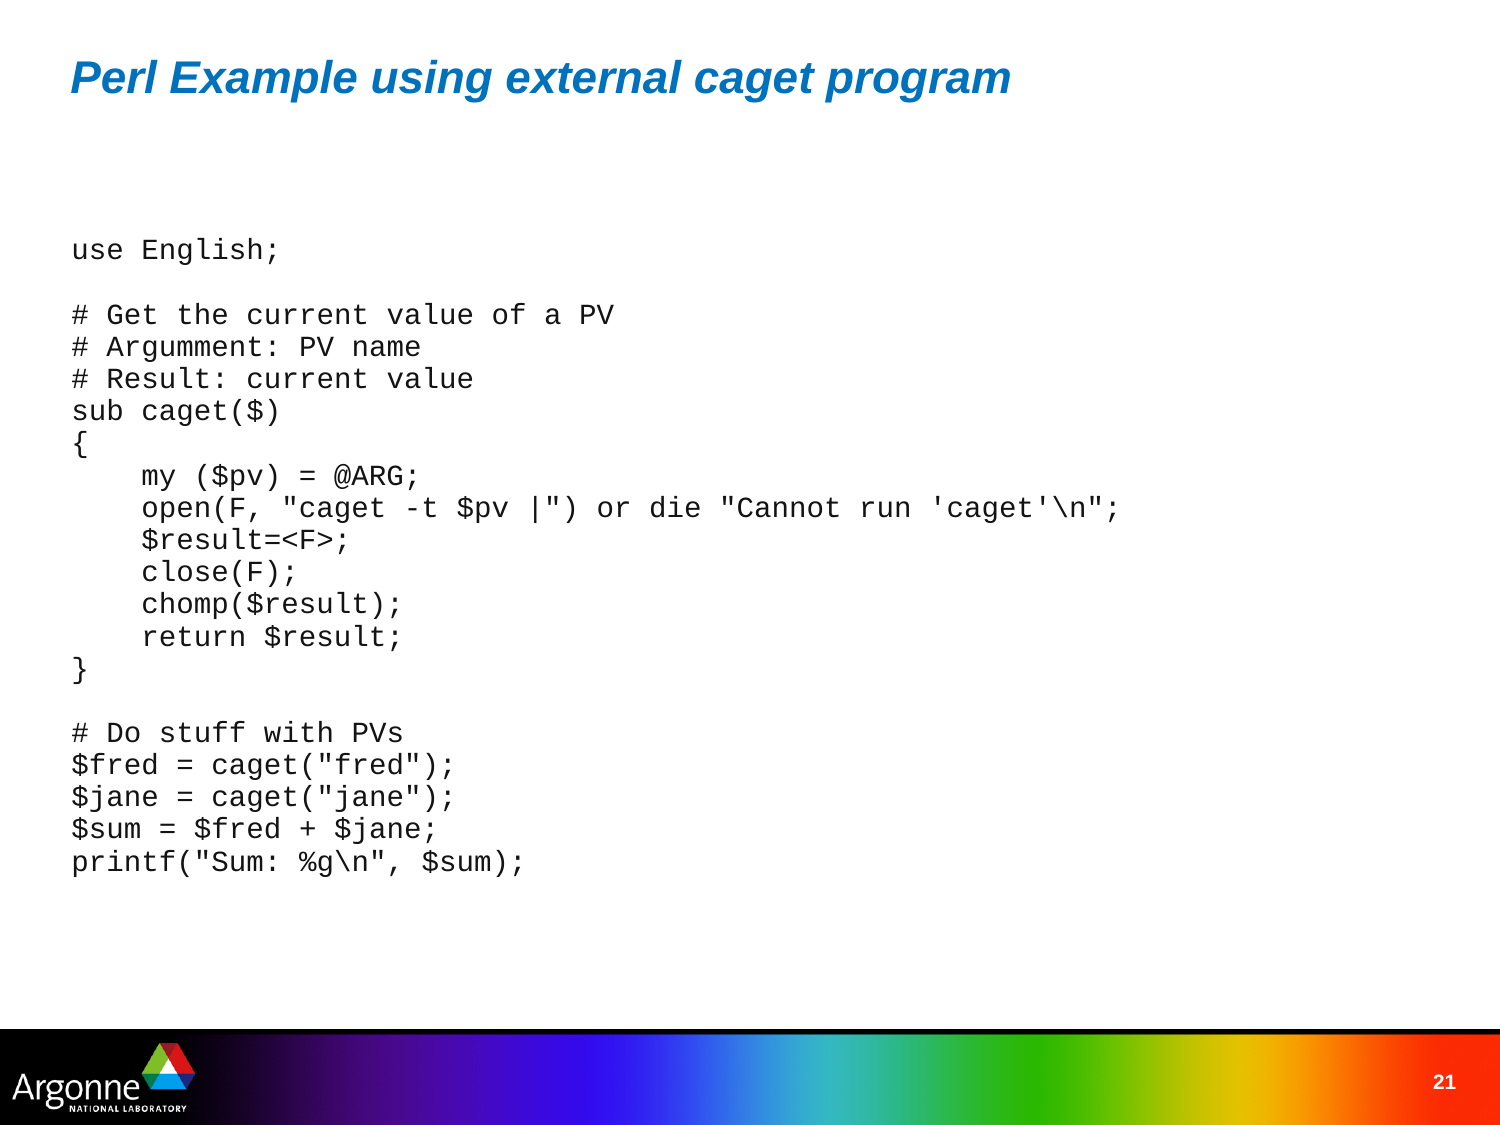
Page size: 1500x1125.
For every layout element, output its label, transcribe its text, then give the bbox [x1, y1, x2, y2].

list use English; # Get the current value of a PV # Argumment: PV name # Result: current value sub caget($) { my ($pv) = @ARG; open(F, "caget -t $pv |") or die "Cannot run 'caget'\n"; $result=<F>; close(F); chomp($result); return $result; } # Do stuff with PVs $fred = caget("fred"); $jane = caget("jane"); $sum = $fred + $jane; printf("Sum: %g\n", $sum); [56, 229, 1359, 973]
picture [0, 1029, 1500, 1125]
title Perl Example using external caget program [55, 54, 1361, 120]
